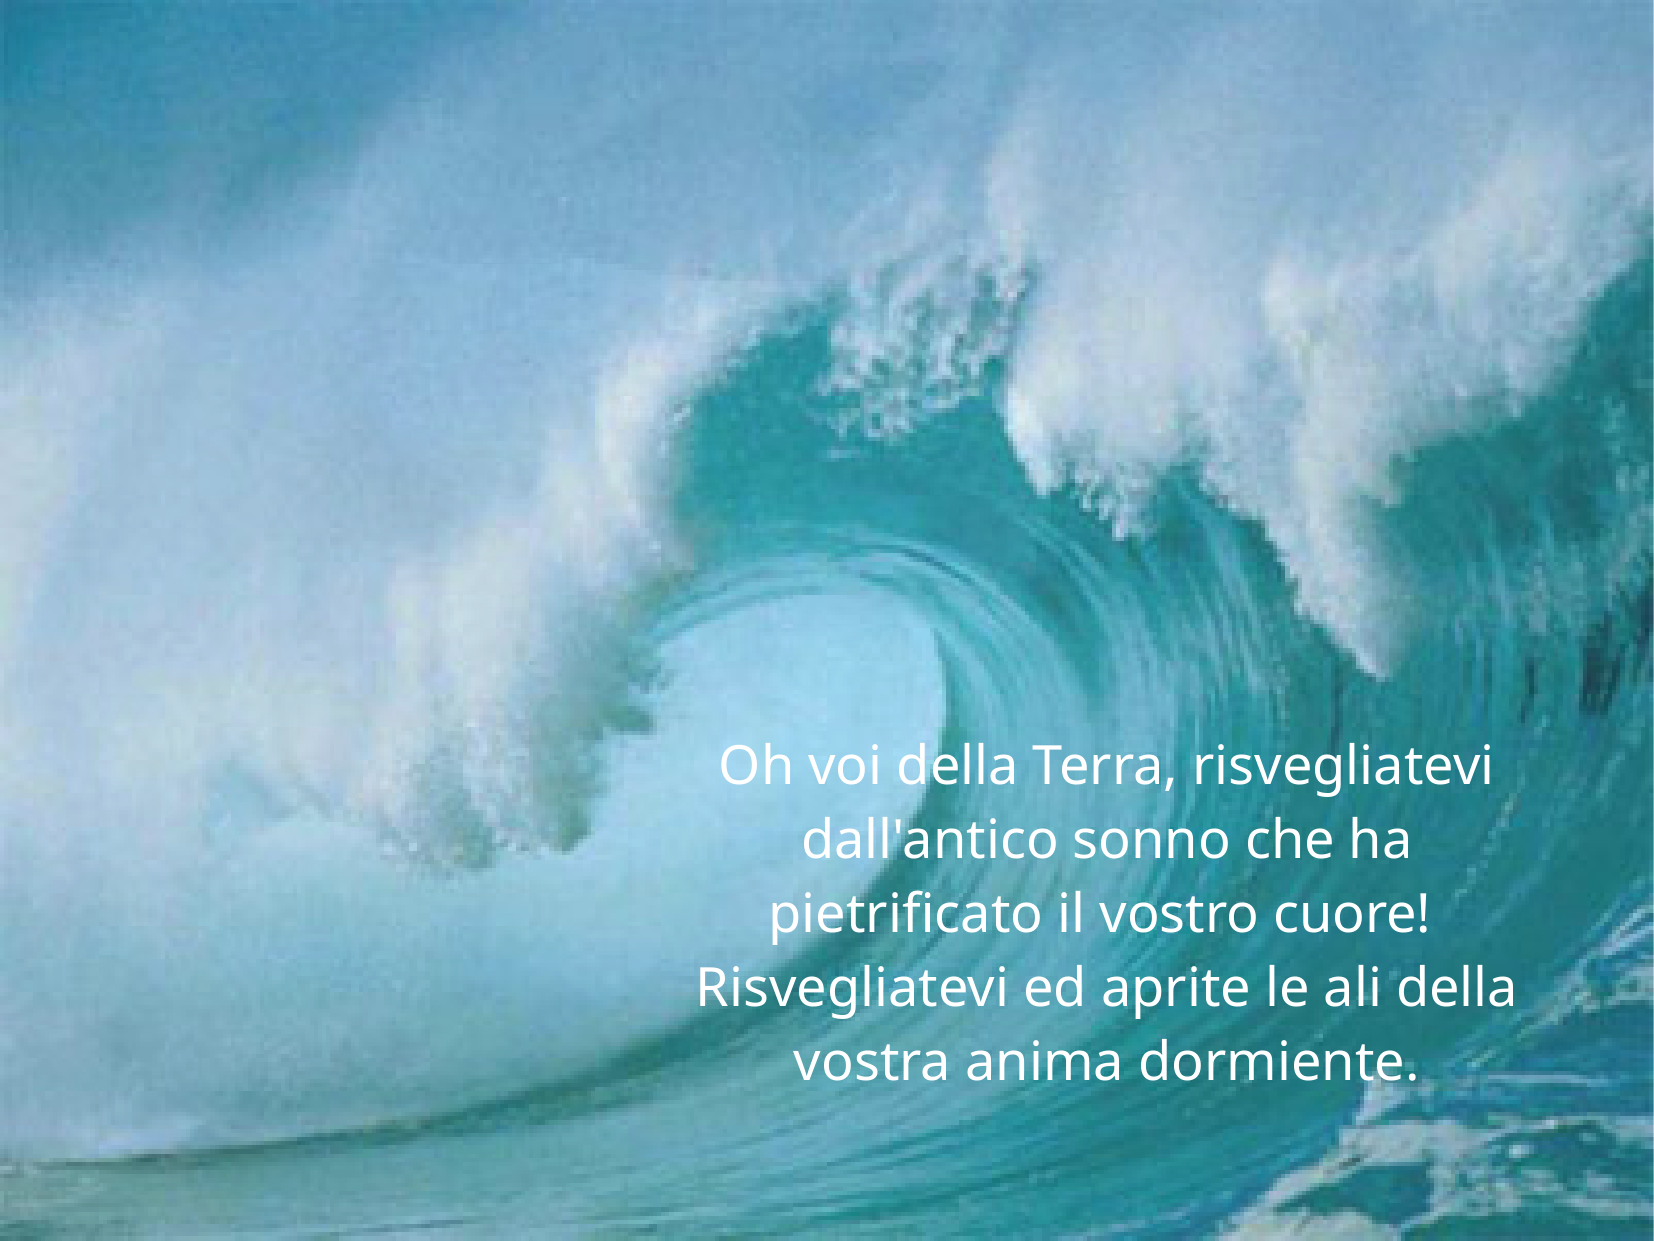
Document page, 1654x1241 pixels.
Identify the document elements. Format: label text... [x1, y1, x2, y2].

text_box Oh voi della Terra, risvegliatevi dall'antico sonno che ha pietrificato il vostro cuore! Risvegliatevi ed aprite le ali della vostra anima dormiente. [679, 700, 1536, 1123]
picture [0, 0, 1654, 1241]
